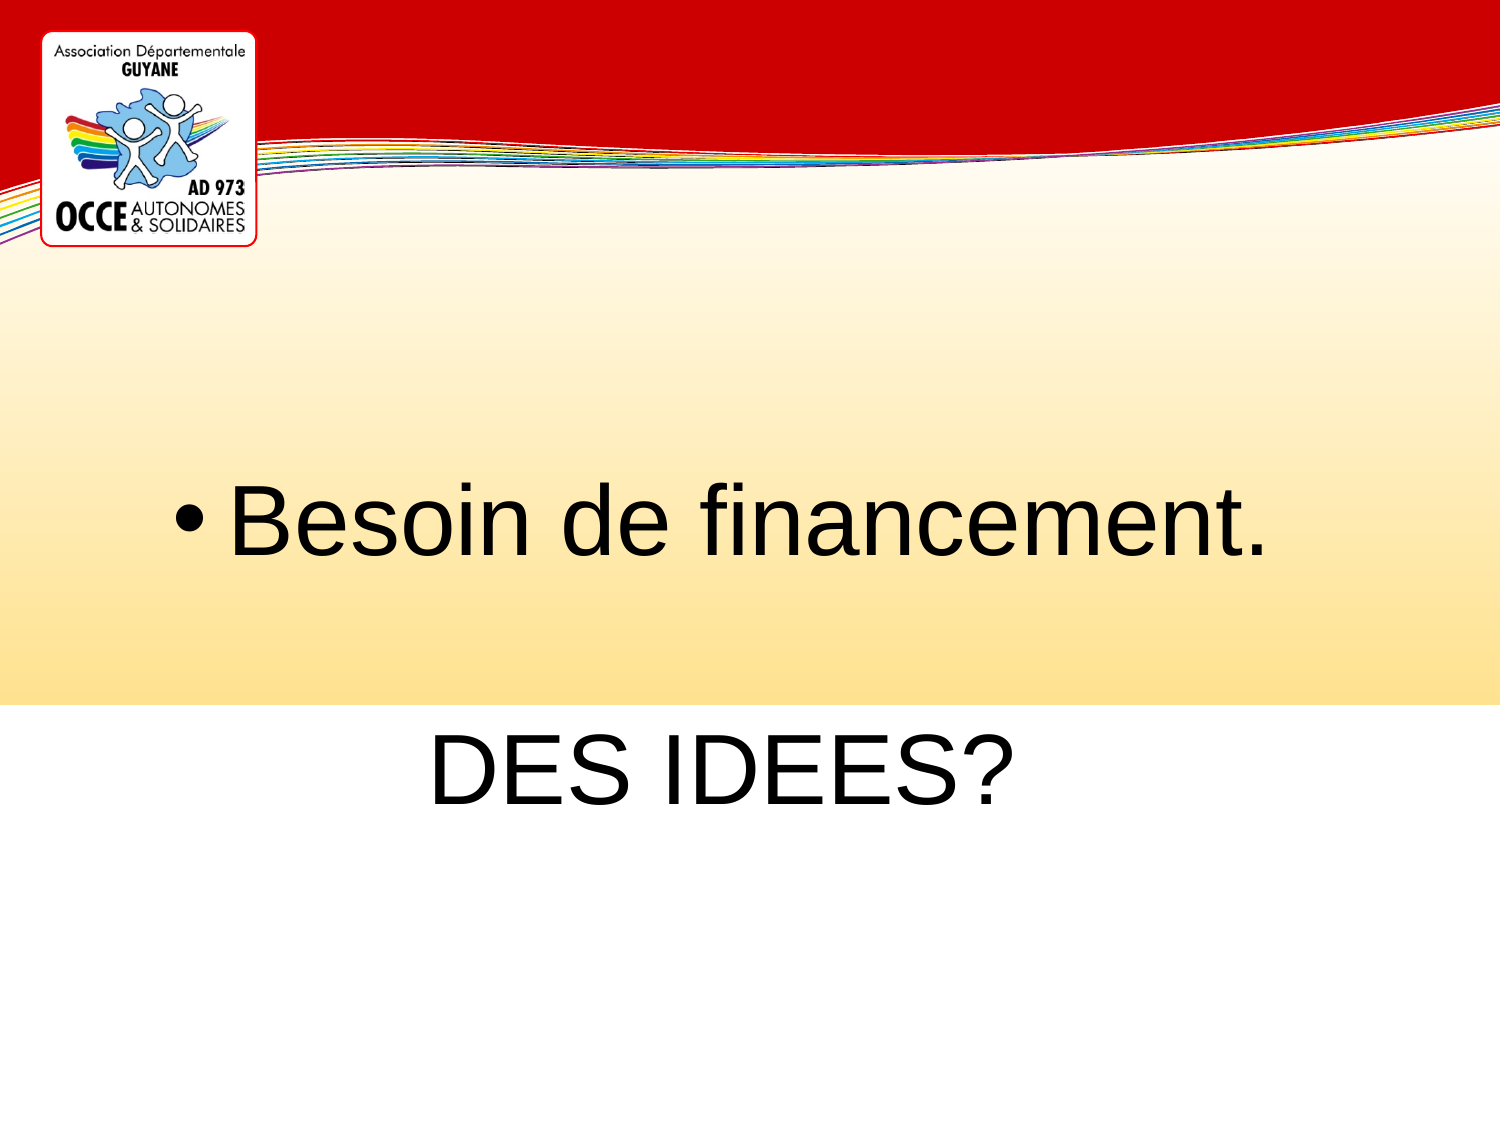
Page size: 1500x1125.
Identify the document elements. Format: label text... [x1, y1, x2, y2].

picture [54, 44, 245, 234]
list Besoin de financement. DES IDEES? [47, 464, 1397, 1016]
